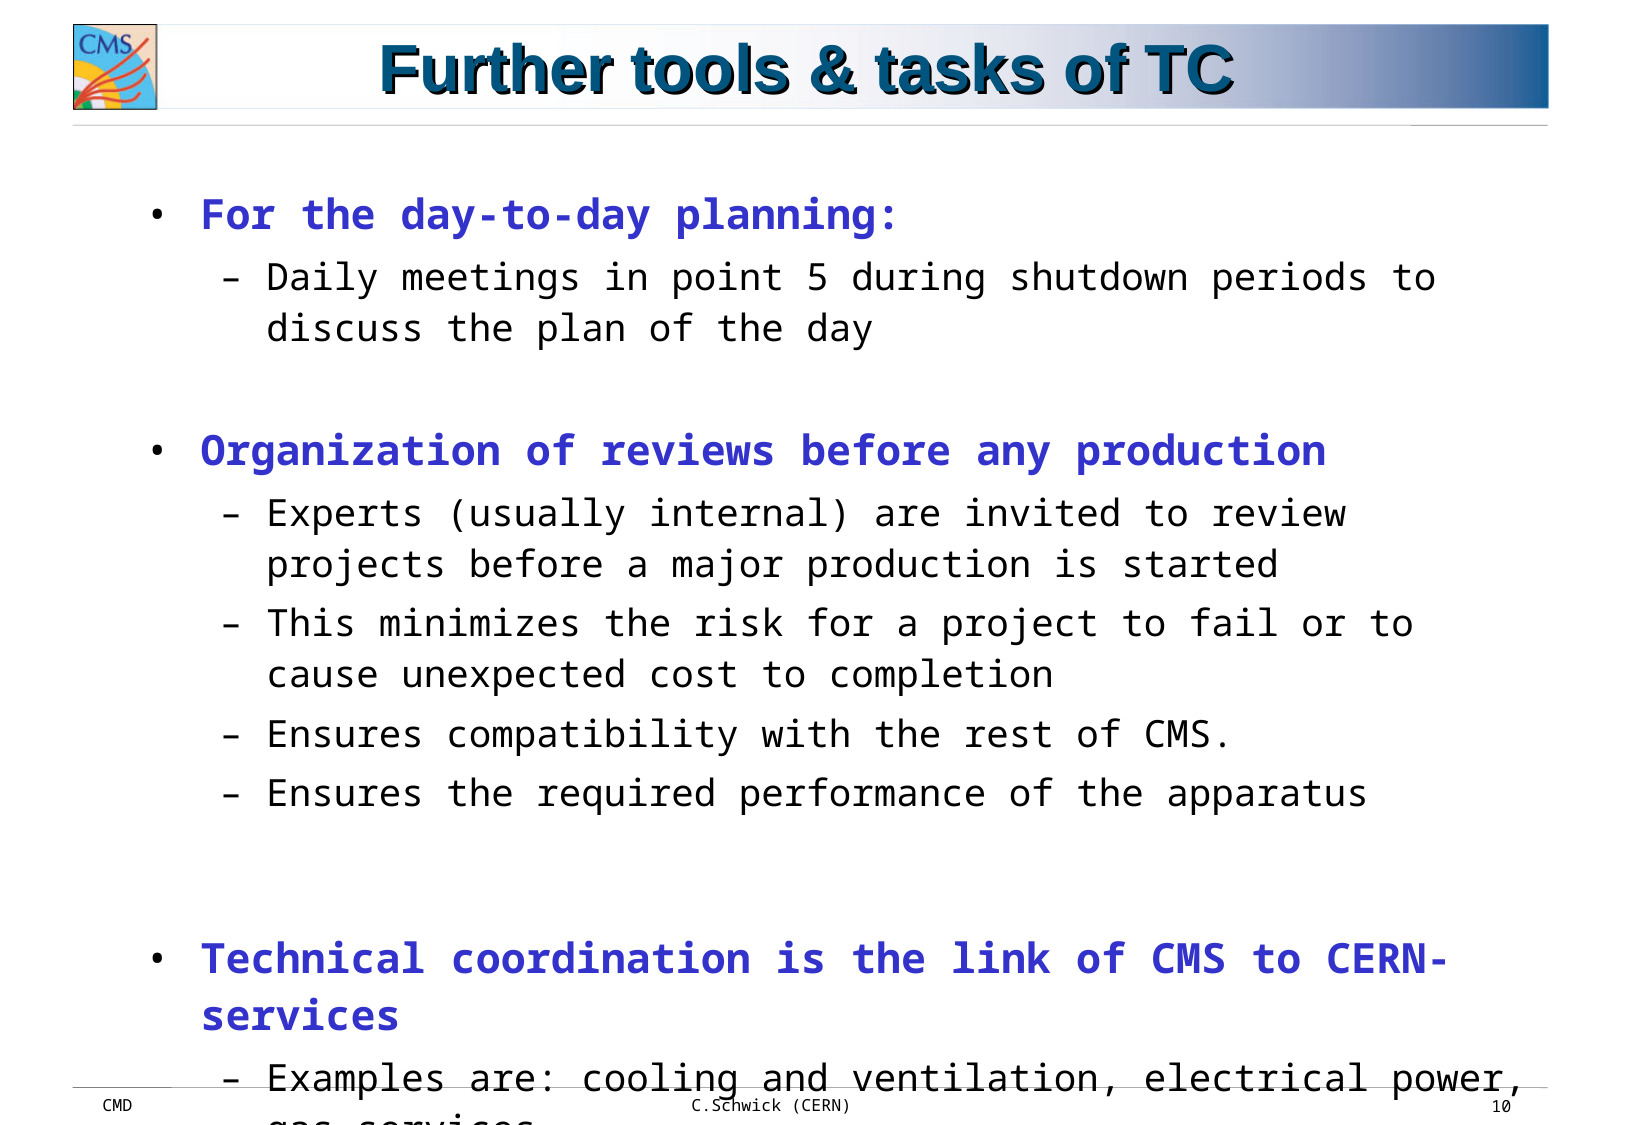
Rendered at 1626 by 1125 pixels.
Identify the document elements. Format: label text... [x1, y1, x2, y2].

list For the day-to-day planning: Daily meetings in point 5 during shutdown periods to discuss the plan of the day Organization of reviews before any production Experts (usually internal) are invited to review projects before a major production is started This minimizes the risk for a project to fail or to cause unexpected cost to completion Ensures compatibility with the rest of CMS. Ensures the required performance of the apparatus Technical coordination is the link of CMS to CERN-services Examples are: cooling and ventilation, electrical power, gas services [145, 184, 1533, 838]
picture [72, 24, 152, 110]
picture [1462, 24, 1551, 110]
title Further tools & tasks of TC [152, 21, 1462, 117]
